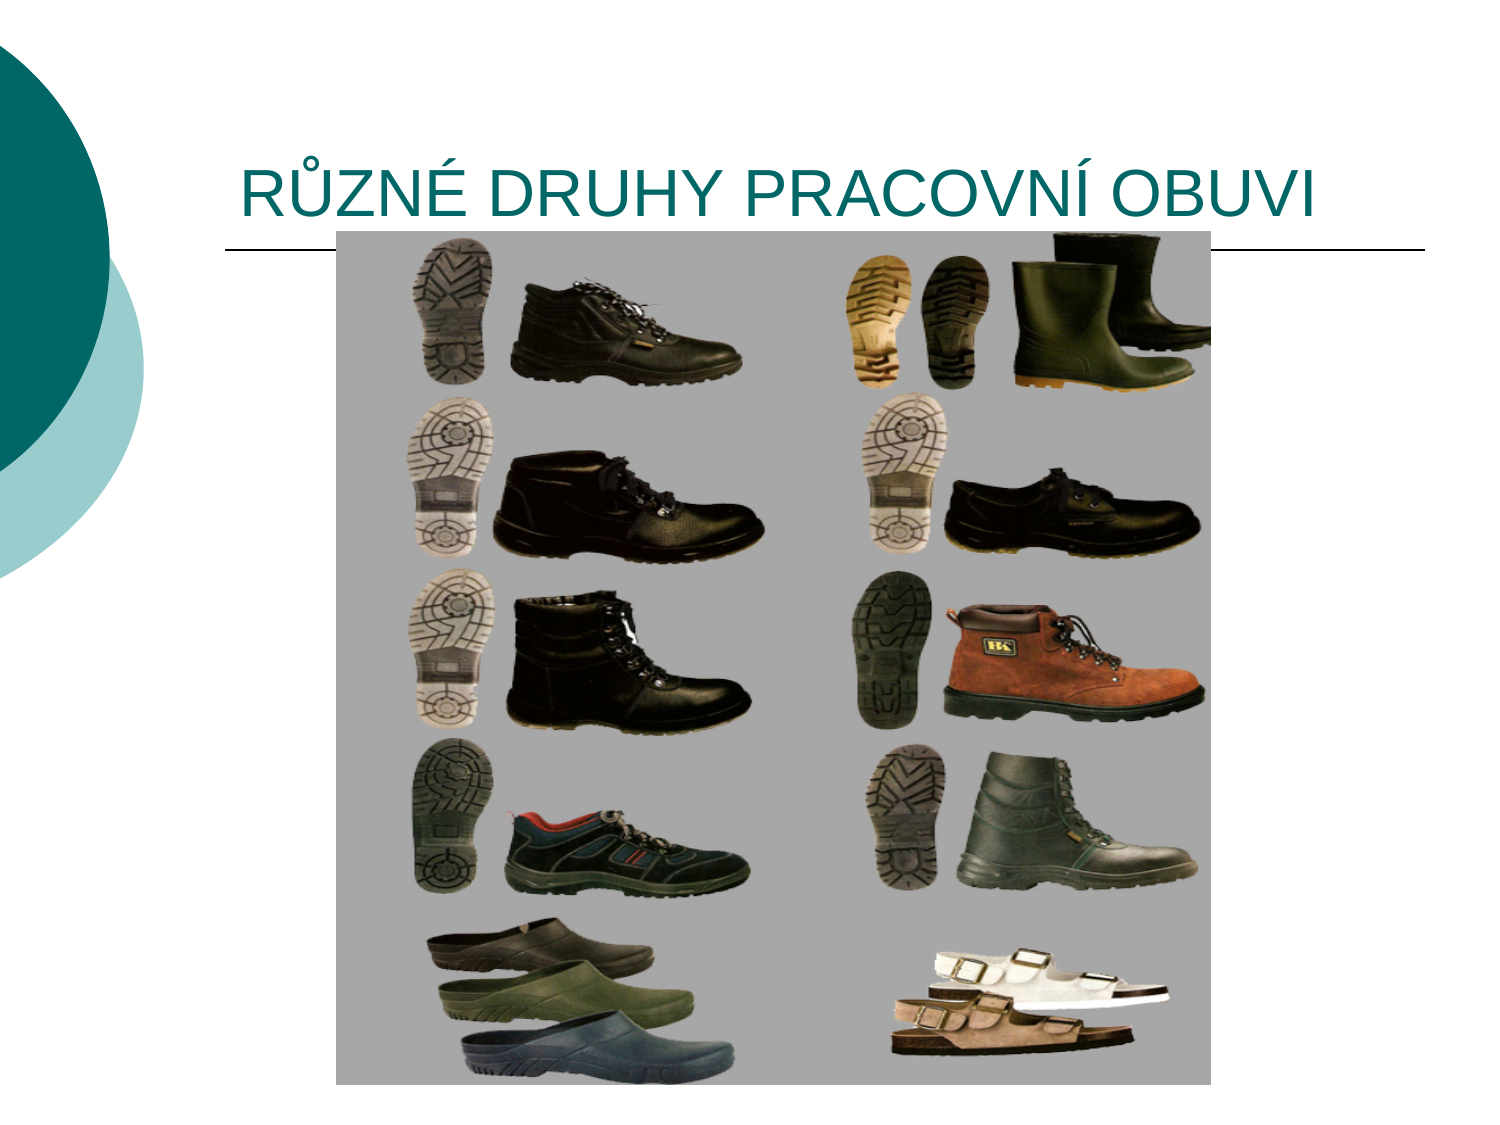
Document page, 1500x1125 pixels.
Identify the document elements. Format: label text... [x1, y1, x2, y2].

title RŮZNÉ DRUHY PRACOVNÍ OBUVI [224, 49, 1425, 237]
picture [336, 231, 1211, 1085]
